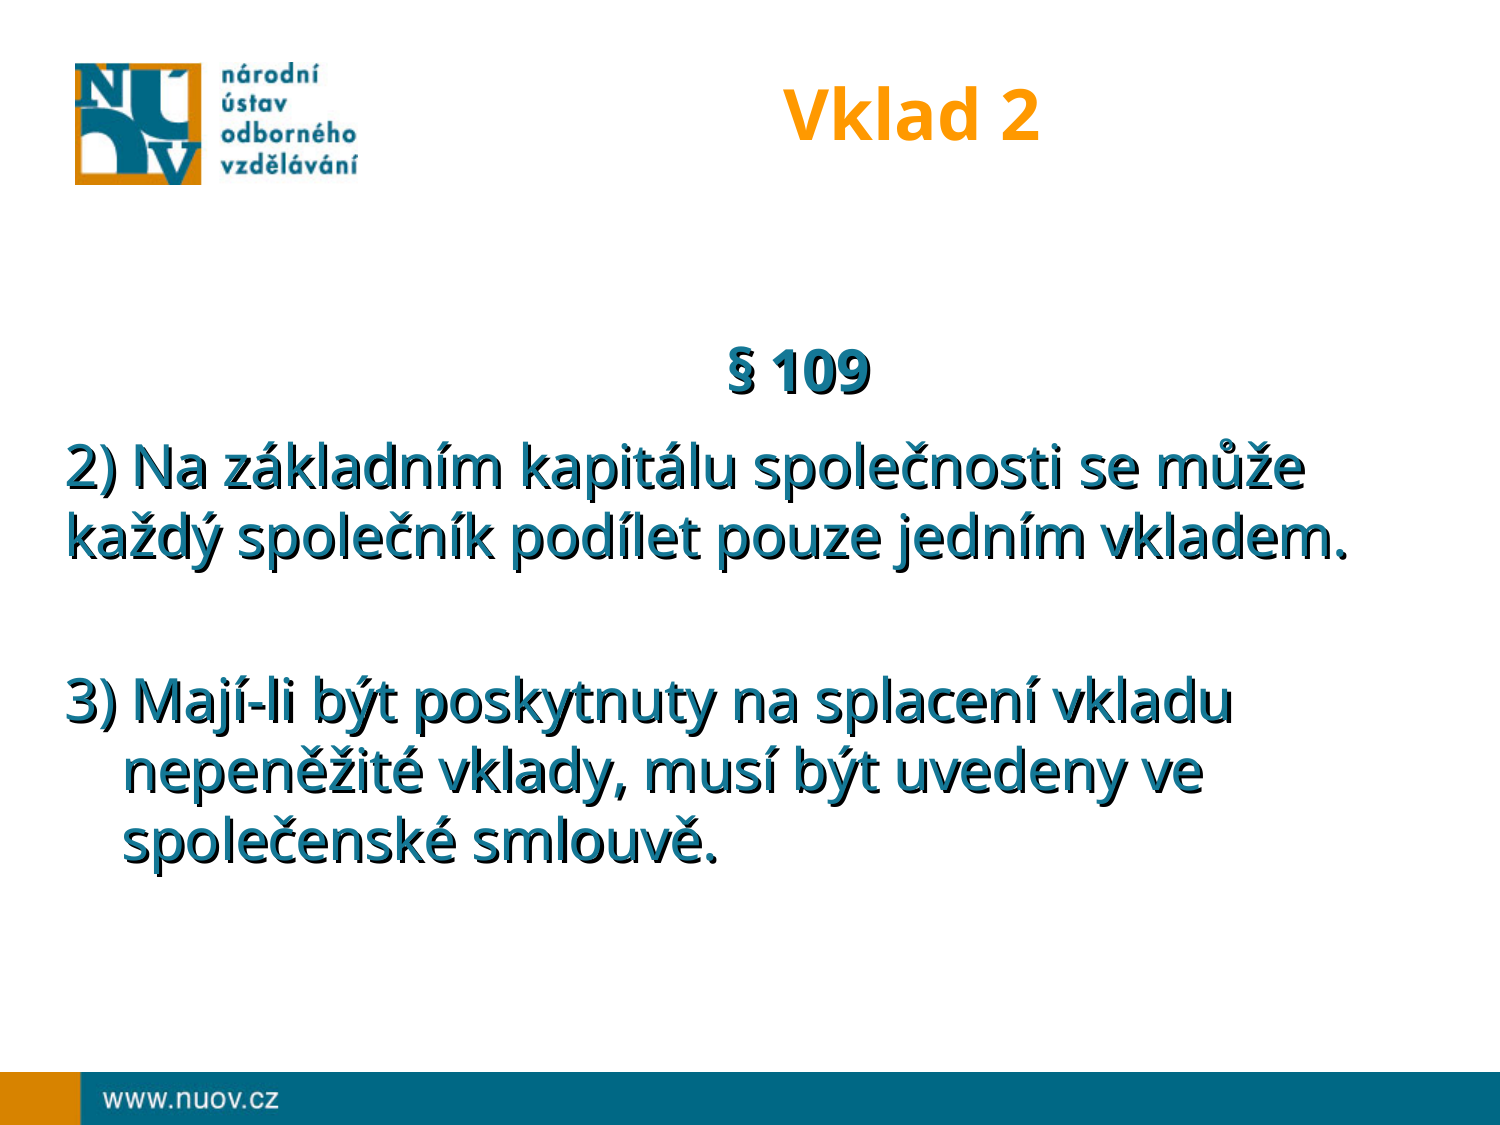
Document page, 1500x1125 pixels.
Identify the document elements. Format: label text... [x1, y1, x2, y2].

text_box § 109 2) Na základním kapitálu společnosti se může každý společník podílet pouze jedním vkladem. 3) Mají-li být poskytnuty na splacení vkladu nepeněžité vklady, musí být uvedeny ve společenské smlouvě. [49, 324, 1500, 881]
text_box [75, 62, 358, 185]
title Vklad 2 [399, 37, 1425, 188]
text_box [0, 1072, 1500, 1125]
